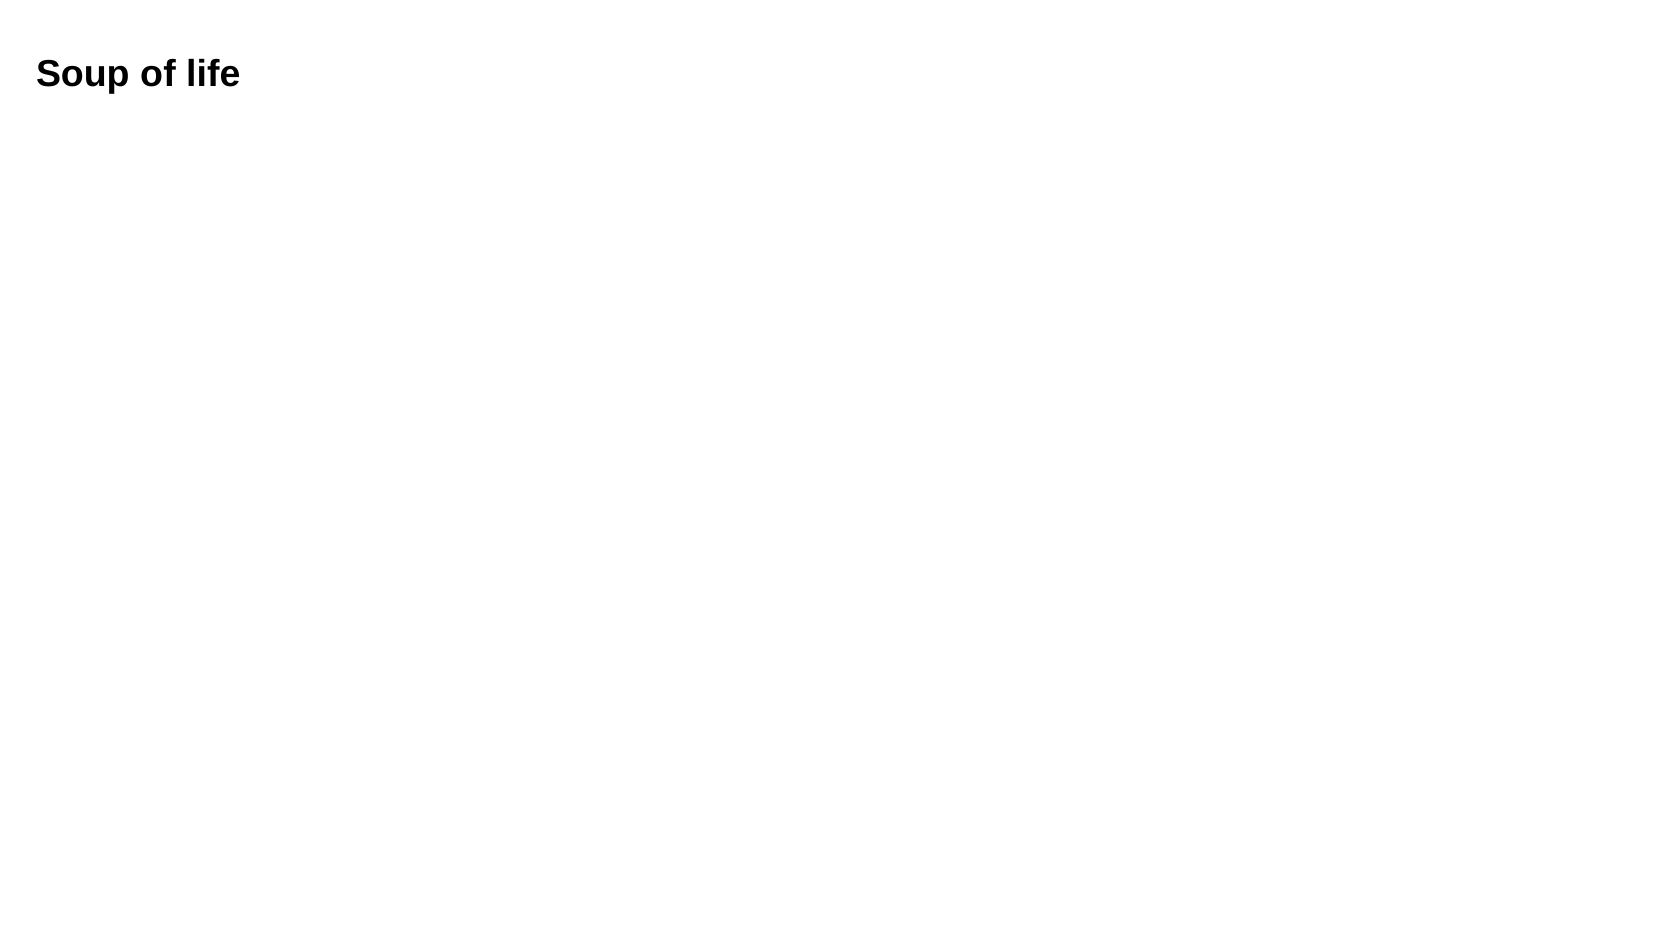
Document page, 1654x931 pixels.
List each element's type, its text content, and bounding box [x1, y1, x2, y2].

text_box Soup of life [21, 45, 532, 103]
